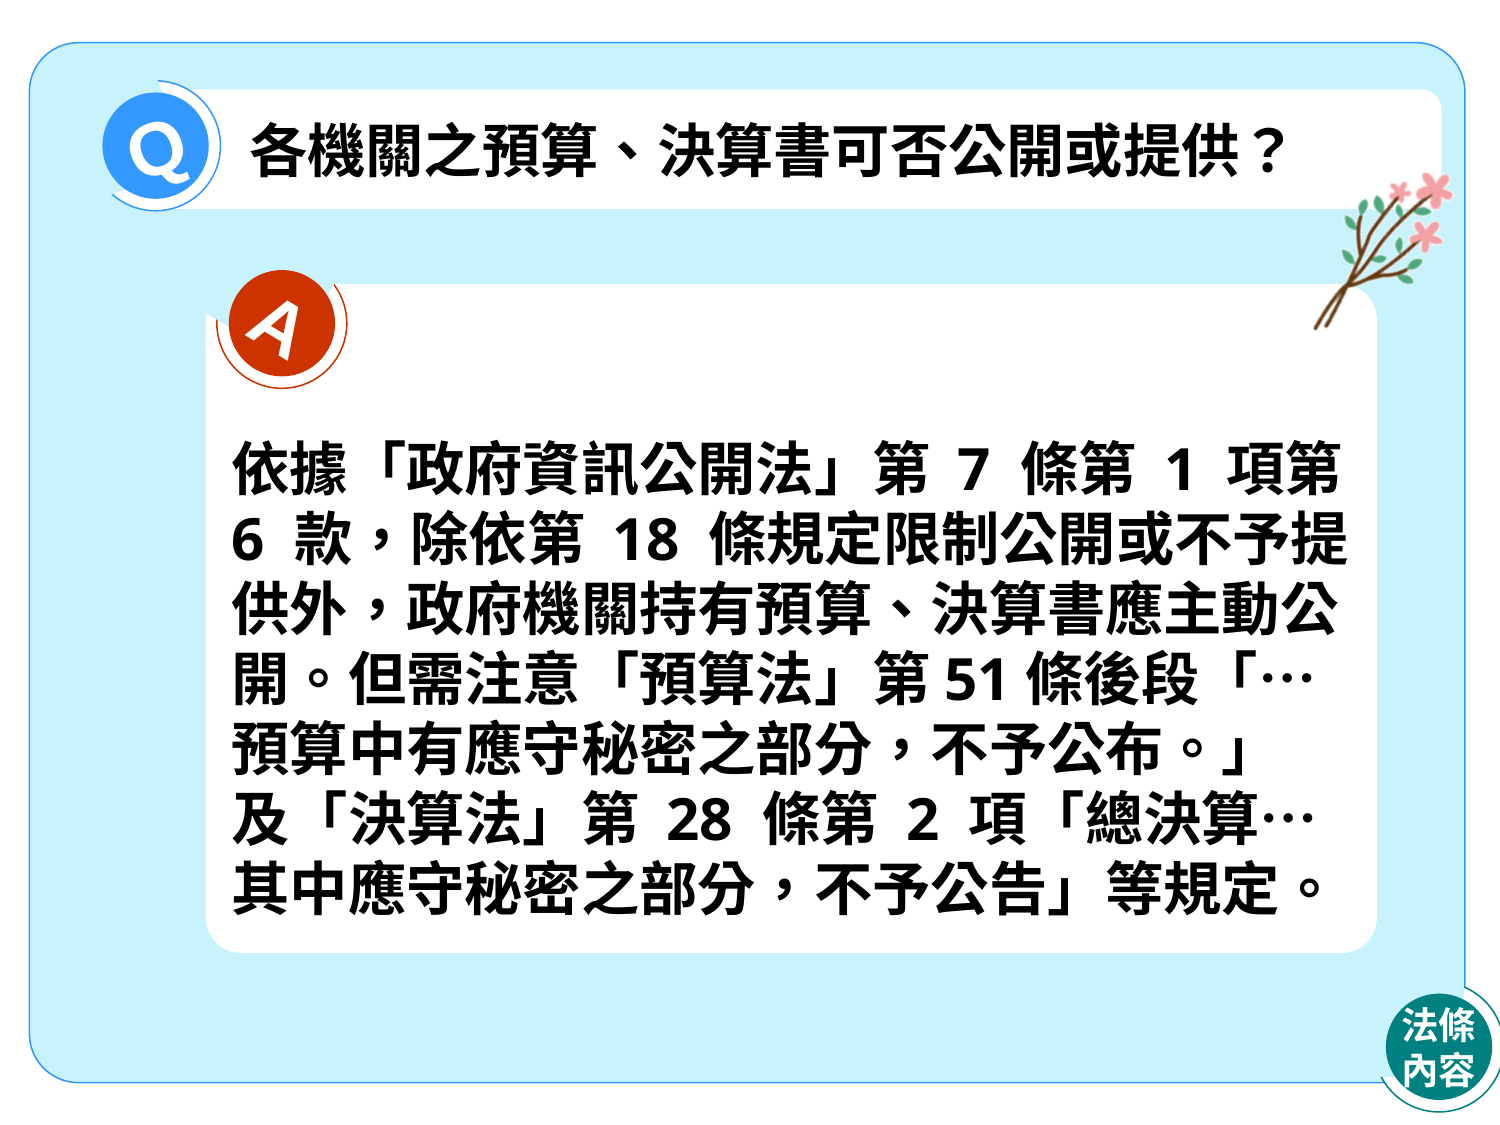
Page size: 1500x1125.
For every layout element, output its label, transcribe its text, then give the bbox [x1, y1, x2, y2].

text_box 法條 內容 [1385, 993, 1493, 1100]
text_box 依據「政府資訊公開法」第 7 條第 1 項第 6 款，除依第 18 條規定限制公開或不予提供外，政府機關持有預算、決算書應主動公開。但需注意「預算法」第51條後段「…預算中有應守秘密之部分，不予公布。」 及「決算法」第 28 條第 2 項「總決算…其中應守秘密之部分，不予公告」等規定。 [206, 284, 1377, 953]
text_box Q [102, 92, 209, 199]
text_box [29, 42, 1500, 1113]
text_box A [228, 270, 336, 377]
picture [1279, 139, 1477, 362]
text_box 各機關之預算、決算書可否公開或提供？ [175, 90, 1441, 209]
